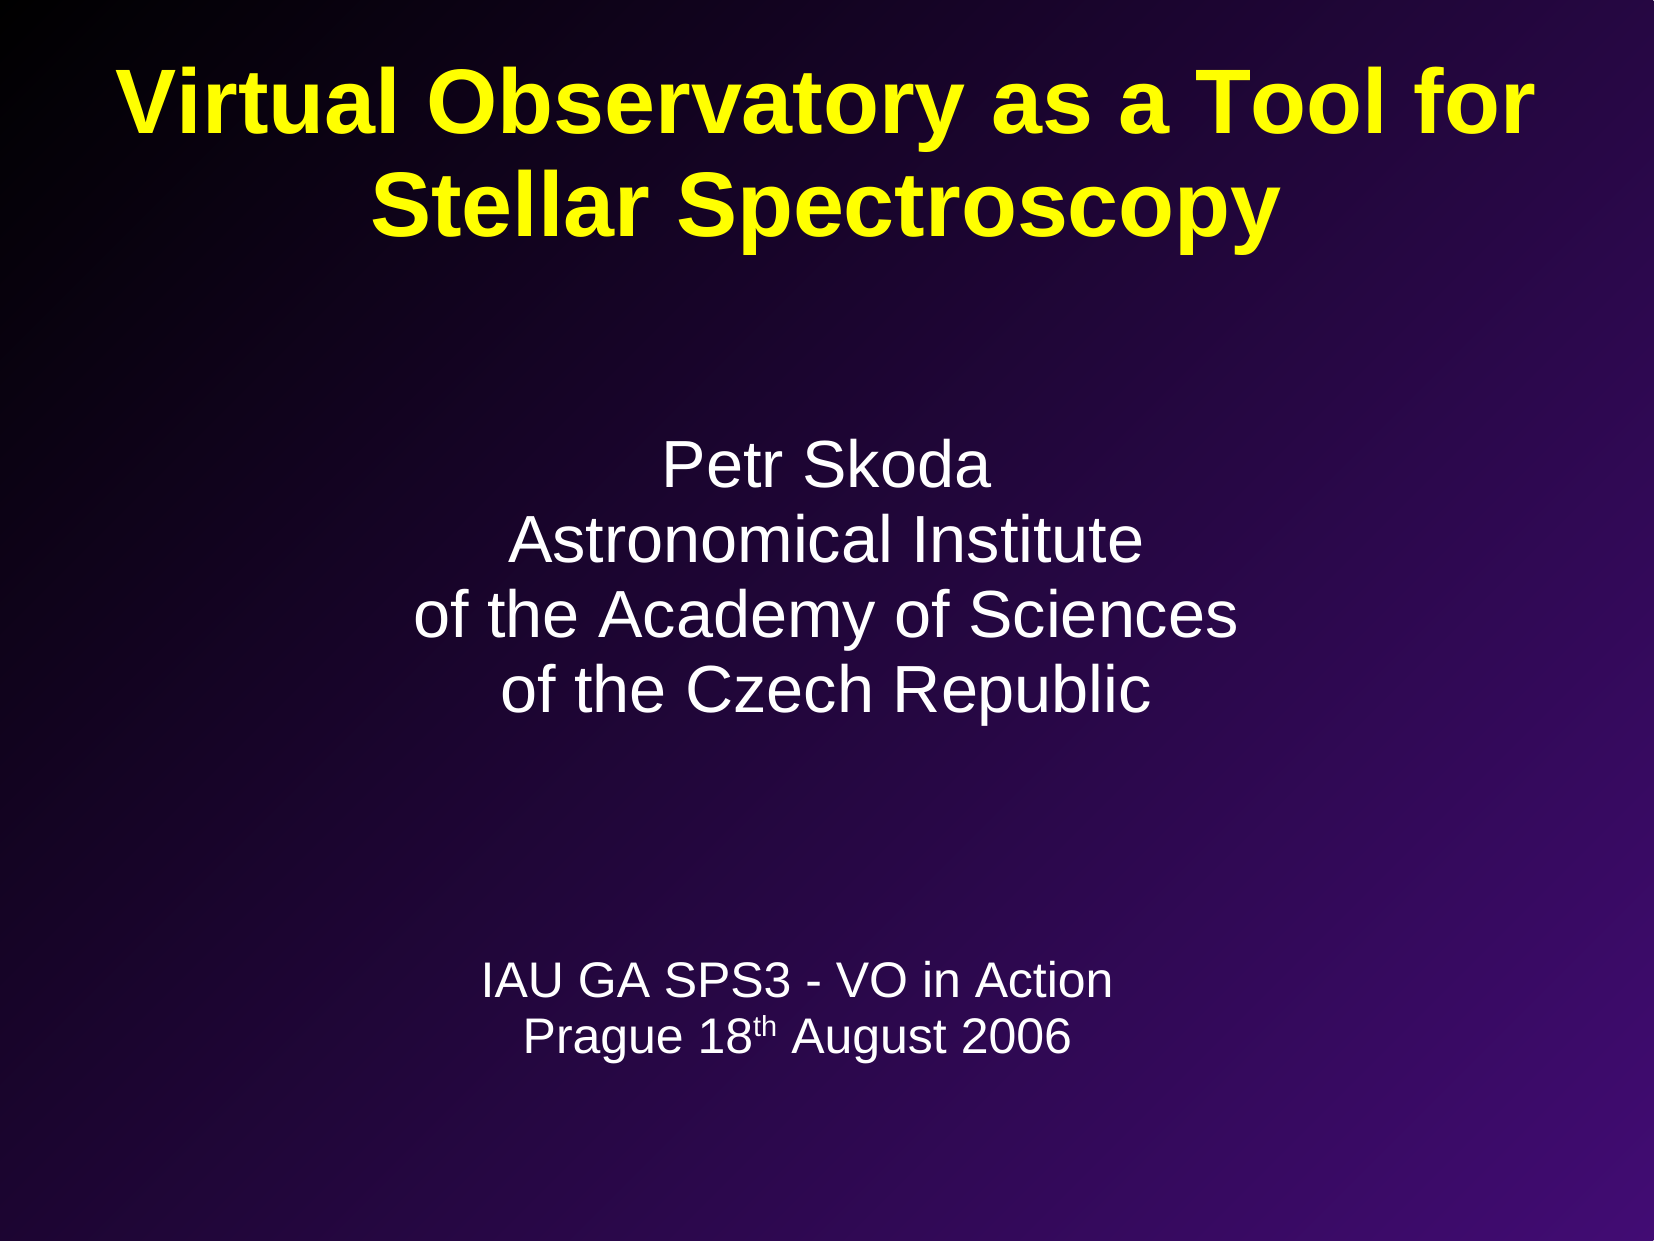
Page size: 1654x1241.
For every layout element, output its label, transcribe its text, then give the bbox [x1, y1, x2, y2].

title Virtual Observatory as a Tool for Stellar Spectroscopy [82, 50, 1571, 256]
subtitle Petr Skoda Astronomical Institute of the Academy of Sciences of the Czech Republic [82, 297, 1571, 857]
text_box IAU GA SPS3 - VO in Action Prague 18th August 2006 [118, 944, 1477, 1074]
